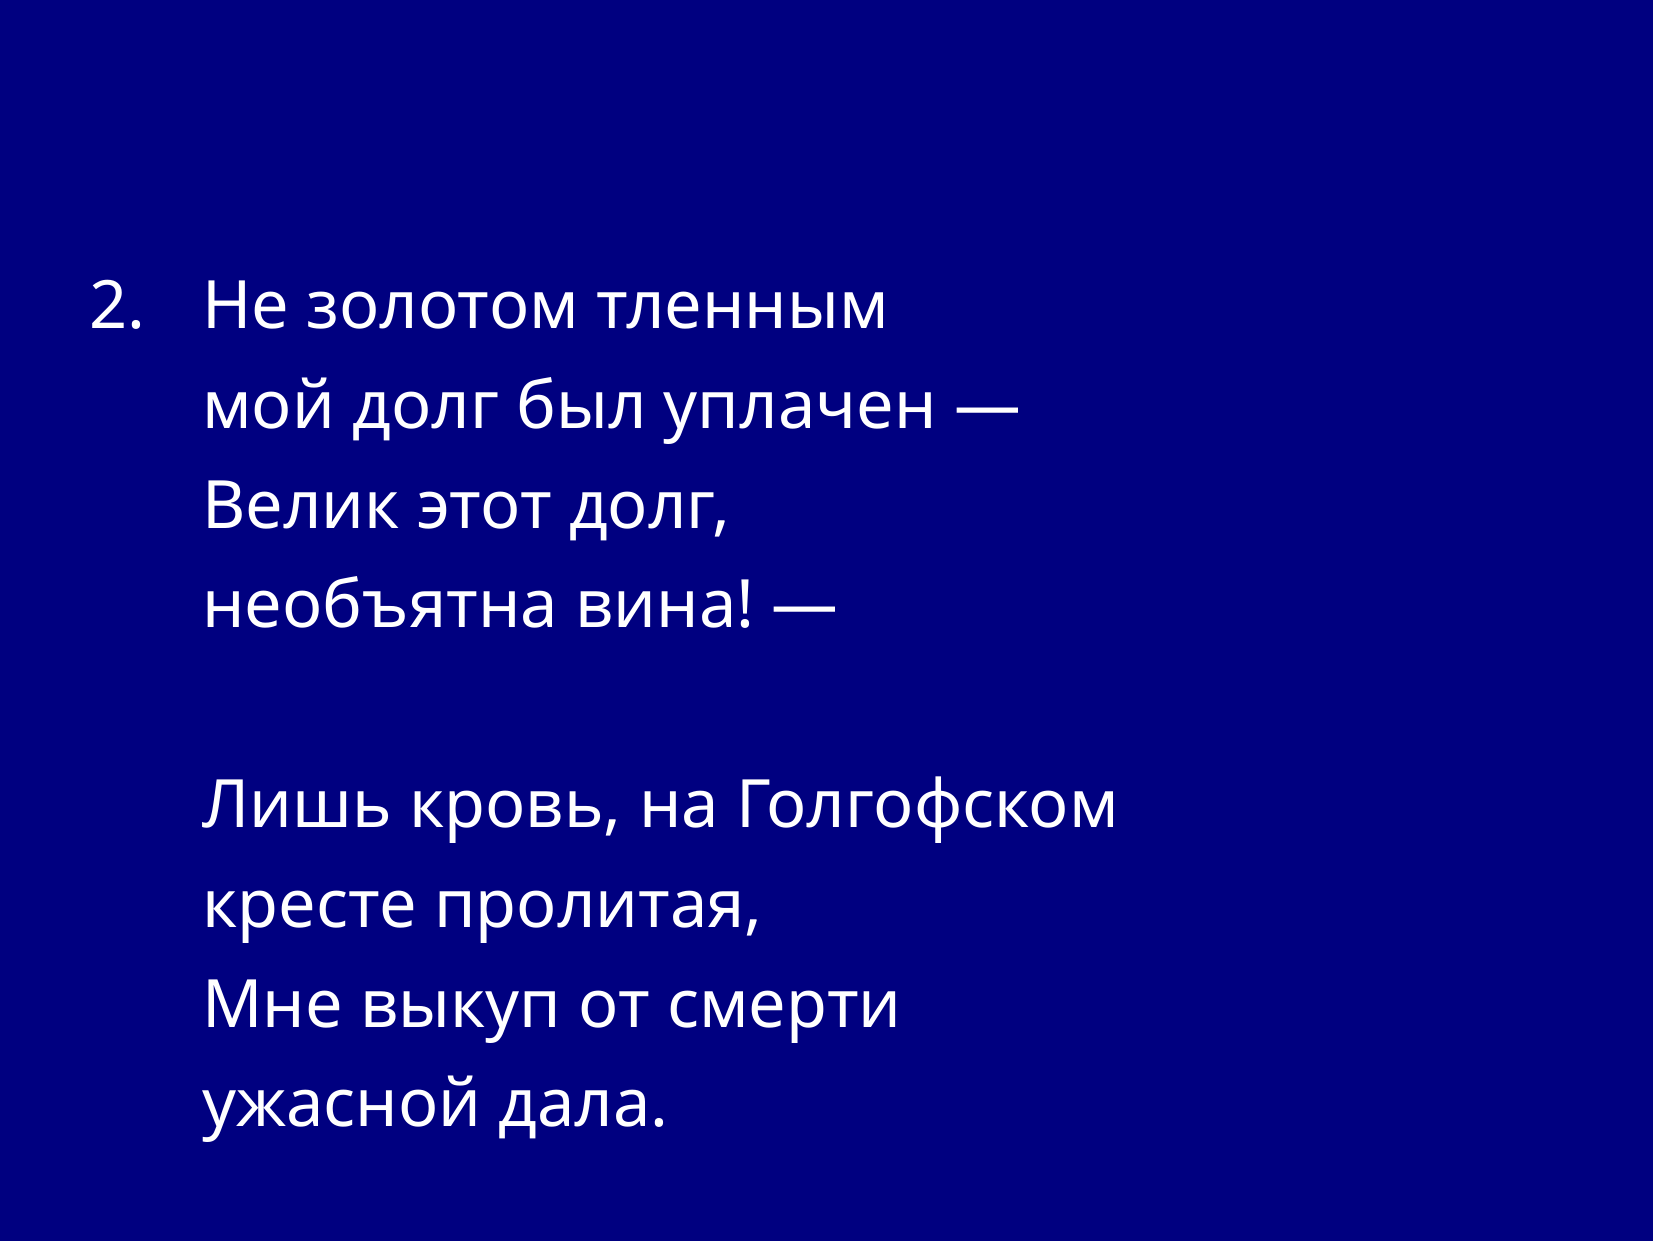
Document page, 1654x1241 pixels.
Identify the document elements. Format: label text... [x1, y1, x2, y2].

text_box 2. Не золотом тленным мой долг был уплачен — Велик этот долг, необъятна вина! — Лишь кровь, на Голгофском кресте пролитая, Мне выкуп от смерти ужасной дала. [75, 150, 1576, 1163]
